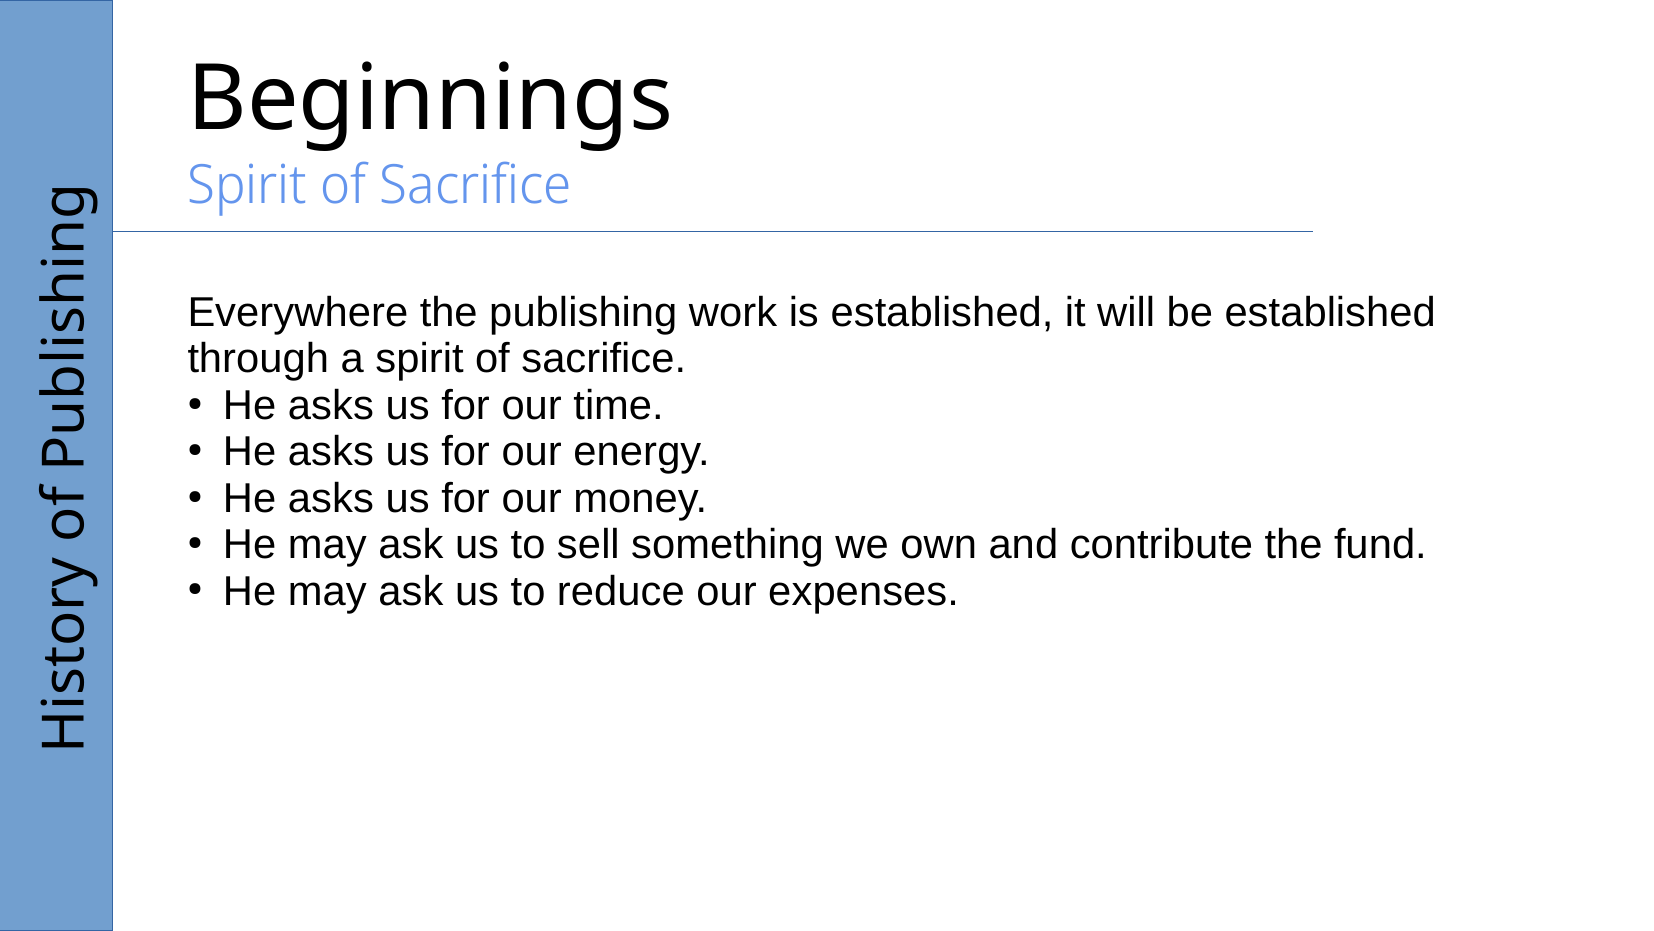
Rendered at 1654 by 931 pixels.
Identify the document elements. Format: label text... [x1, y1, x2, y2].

title Beginnings [187, 33, 1571, 125]
subtitle Everywhere the publishing work is established, it will be established through a spirit of sacrifice. He asks us for our time. He asks us for our energy. He asks us for our money. He may ask us to sell something we own and contribute the fund. He may ask us to reduce our expenses. [187, 288, 1501, 826]
text_box History of Publishing [13, 37, 105, 901]
text_box [0, 0, 113, 931]
title Spirit of Sacrifice [187, 125, 1571, 239]
